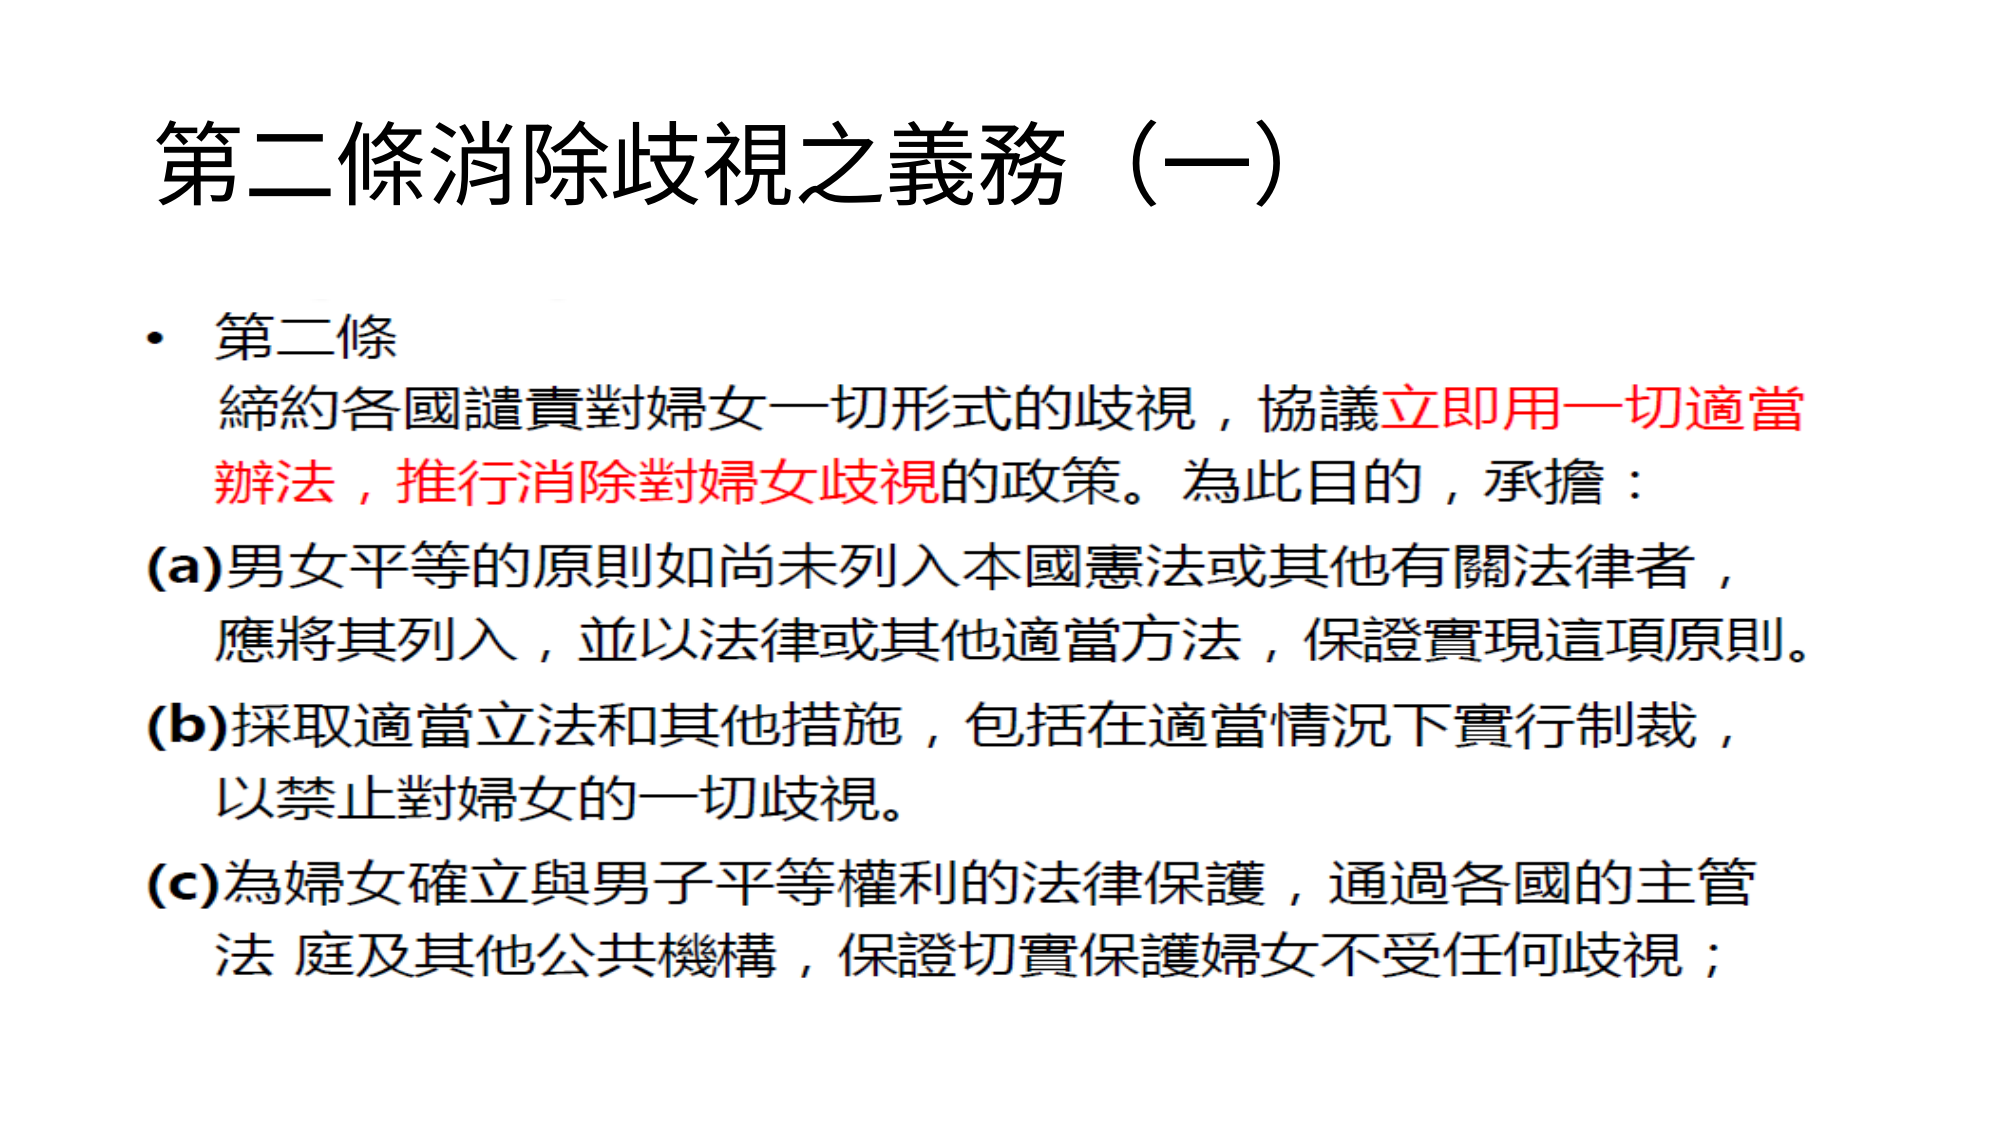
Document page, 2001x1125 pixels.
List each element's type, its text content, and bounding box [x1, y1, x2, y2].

title 第二條消除歧視之義務（一） [137, 59, 1863, 278]
picture [137, 299, 1845, 1014]
